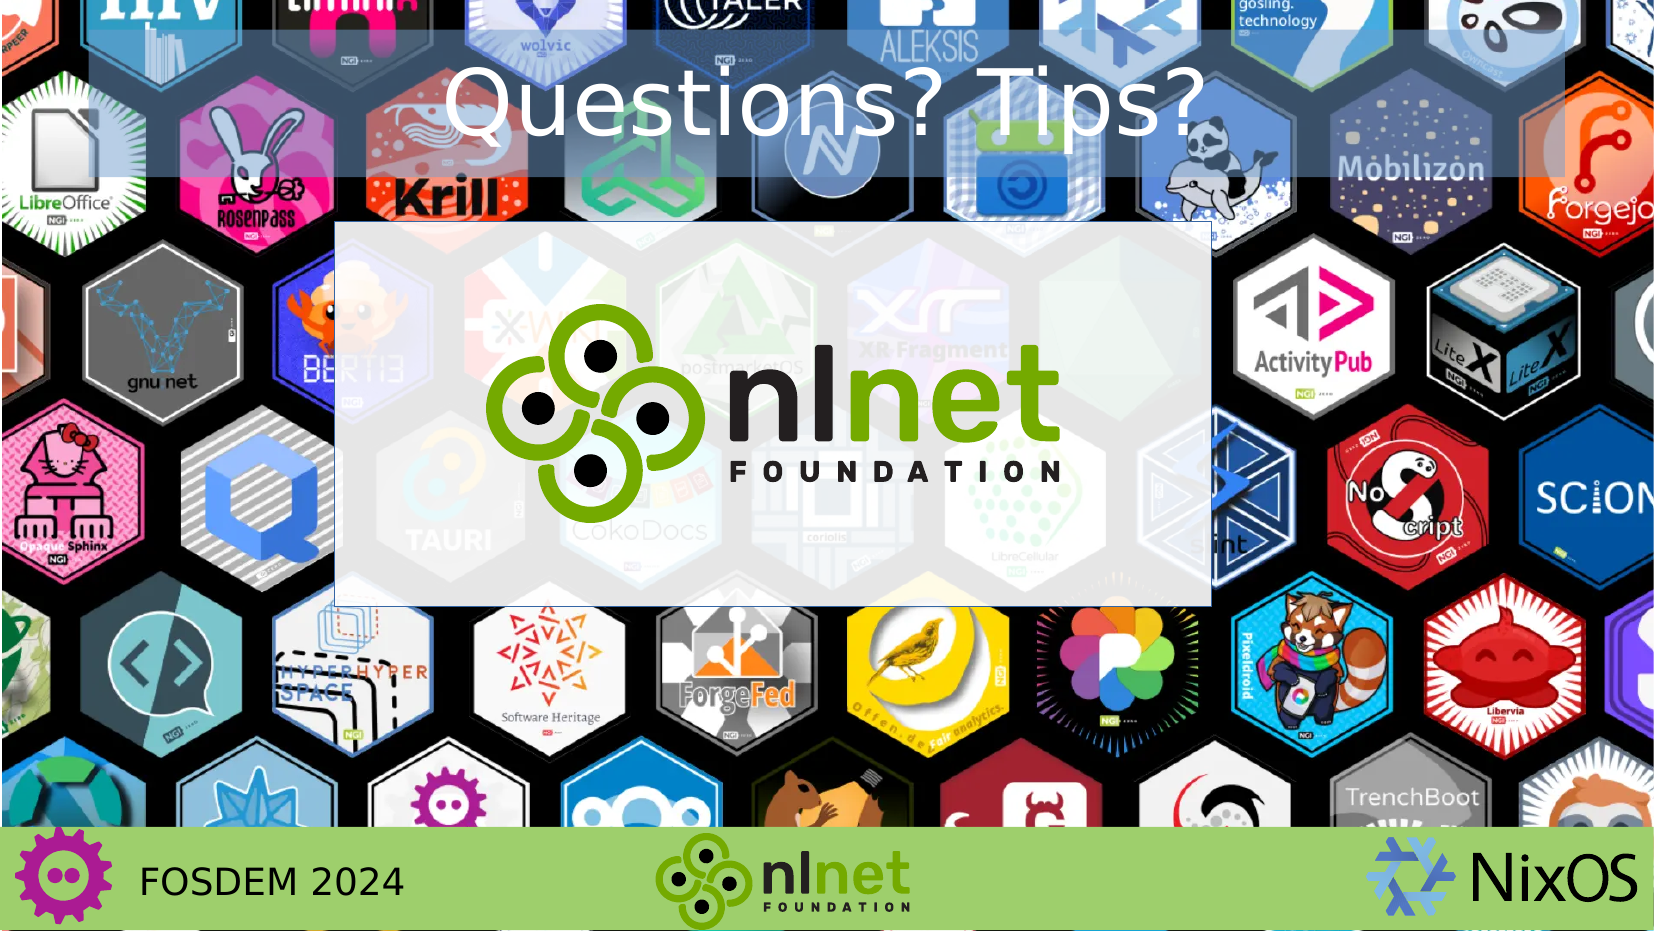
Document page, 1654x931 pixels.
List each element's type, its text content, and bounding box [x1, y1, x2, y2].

text_box [334, 221, 1212, 607]
title Questions? Tips? [88, 29, 1565, 178]
picture [2, 0, 1654, 826]
